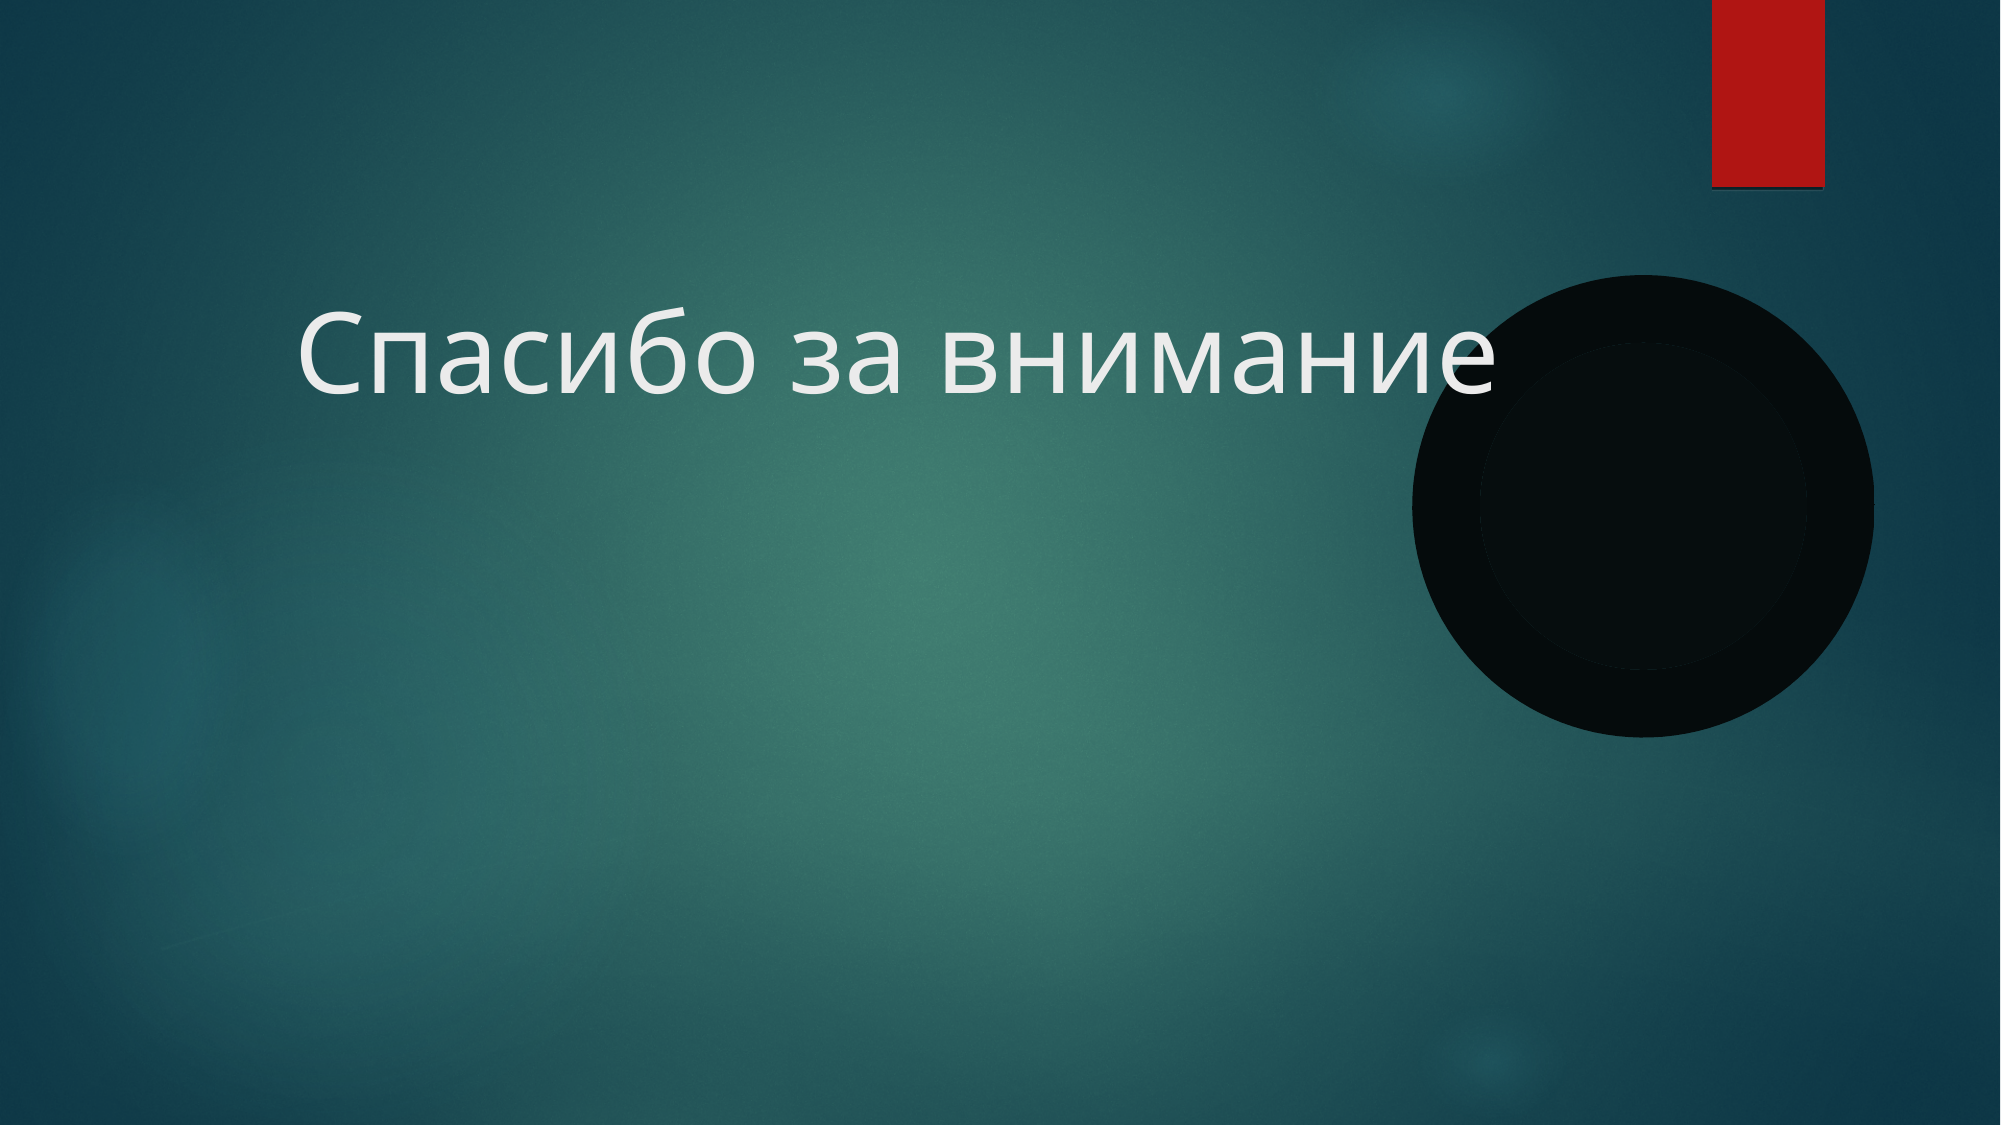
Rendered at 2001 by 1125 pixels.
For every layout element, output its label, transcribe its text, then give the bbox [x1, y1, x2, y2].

title Спасибо за внимание [279, 138, 1823, 369]
